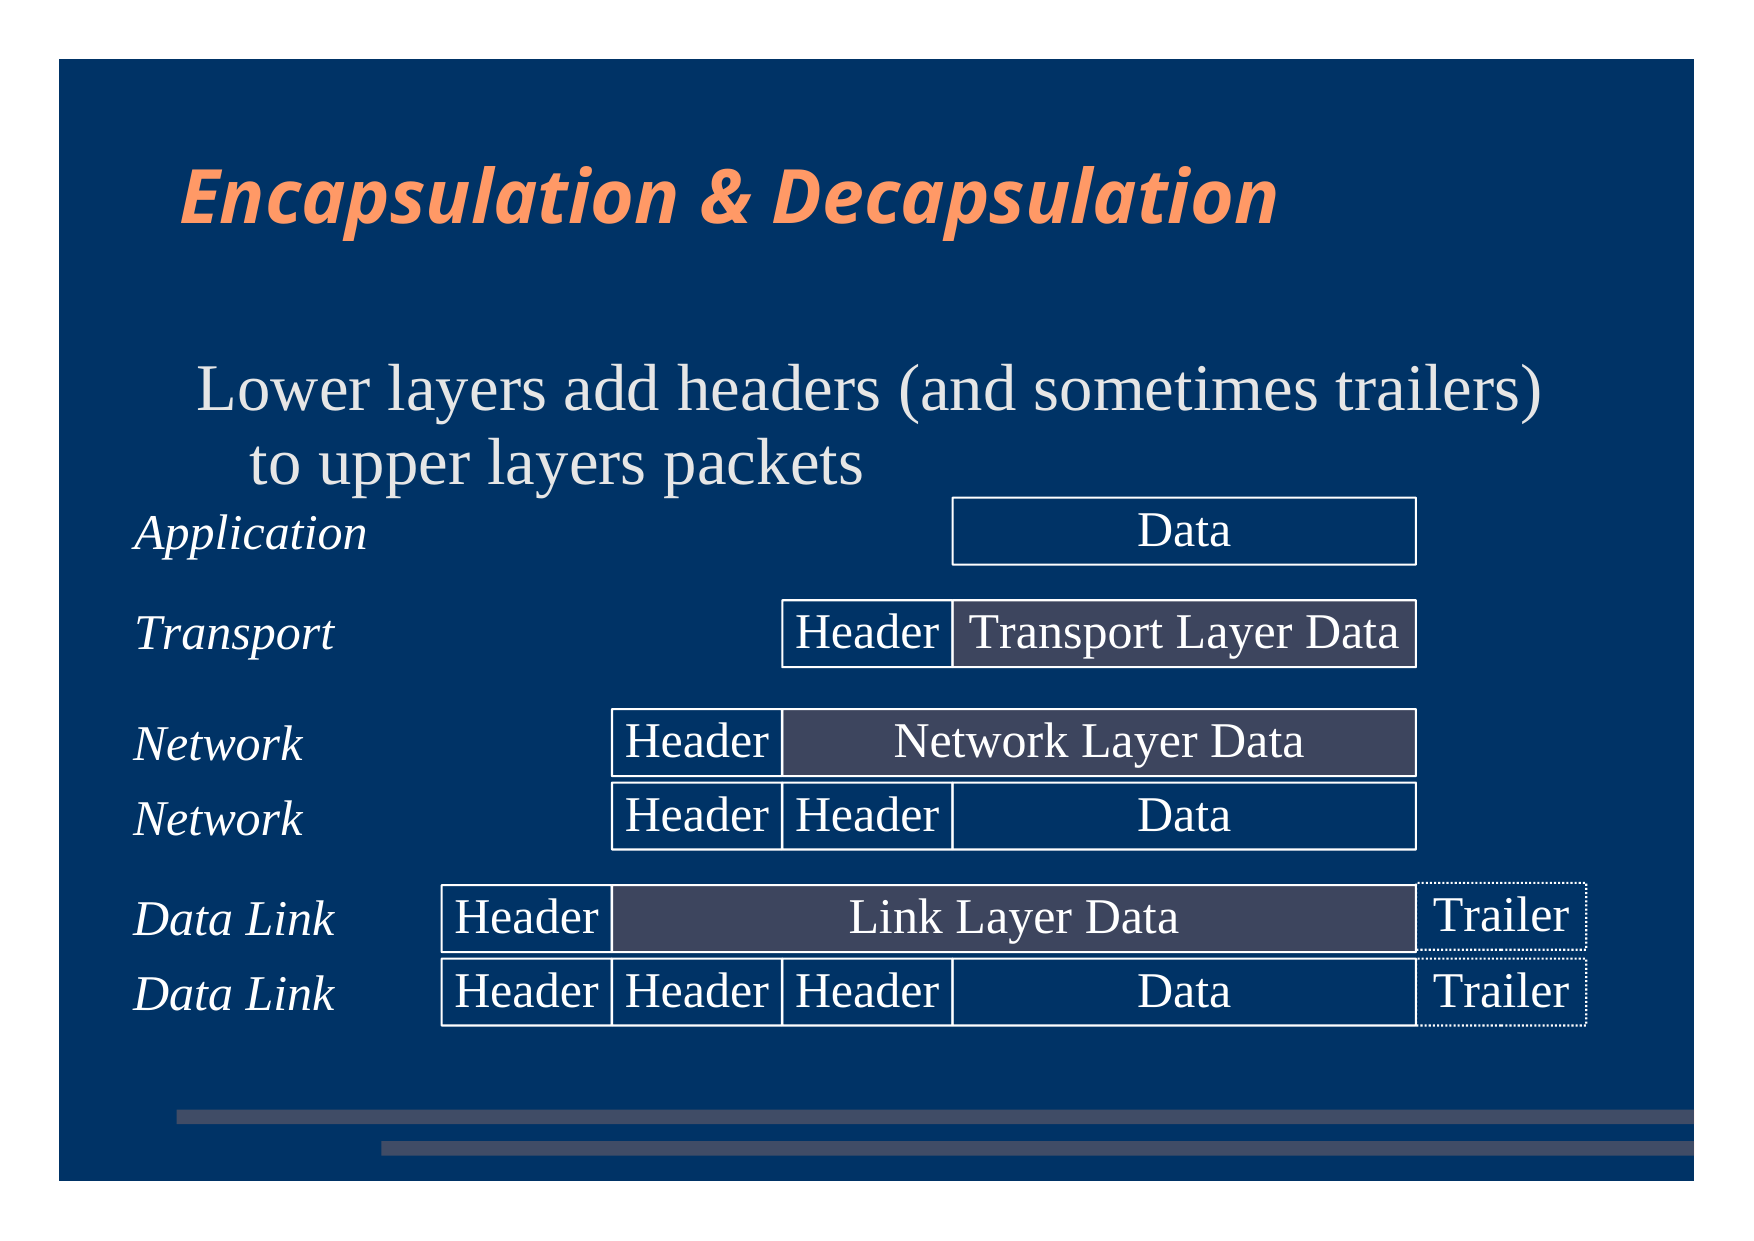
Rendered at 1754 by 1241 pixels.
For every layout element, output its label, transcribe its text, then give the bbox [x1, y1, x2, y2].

text_box Header [611, 774, 783, 850]
text_box Trailer [1416, 874, 1587, 950]
text_box Network [118, 784, 318, 859]
text_box Data Link [118, 884, 350, 959]
text_box Network [118, 709, 318, 784]
list Lower layers add headers (and sometimes trailers) to upper layers packets [179, 350, 1603, 1084]
text_box Transport [119, 597, 350, 673]
text_box Data [953, 950, 1416, 1026]
text_box Header [612, 950, 783, 1026]
text_box Transport Layer Data [953, 592, 1416, 668]
text_box Data Link [118, 959, 350, 1034]
text_box Network Layer Data [783, 701, 1416, 774]
text_box Header [441, 877, 612, 950]
title Encapsulation & Decapsulation [179, 100, 1576, 289]
text_box Header [441, 950, 612, 1026]
text_box Header [783, 950, 953, 1026]
text_box Data [952, 489, 1416, 565]
text_box Trailer [1416, 950, 1587, 1026]
text_box Header [782, 592, 953, 668]
text_box Link Layer Data [612, 877, 1416, 950]
text_box Data [953, 774, 1416, 850]
text_box Application [119, 497, 383, 573]
text_box Header [783, 774, 953, 850]
text_box Header [611, 701, 783, 774]
